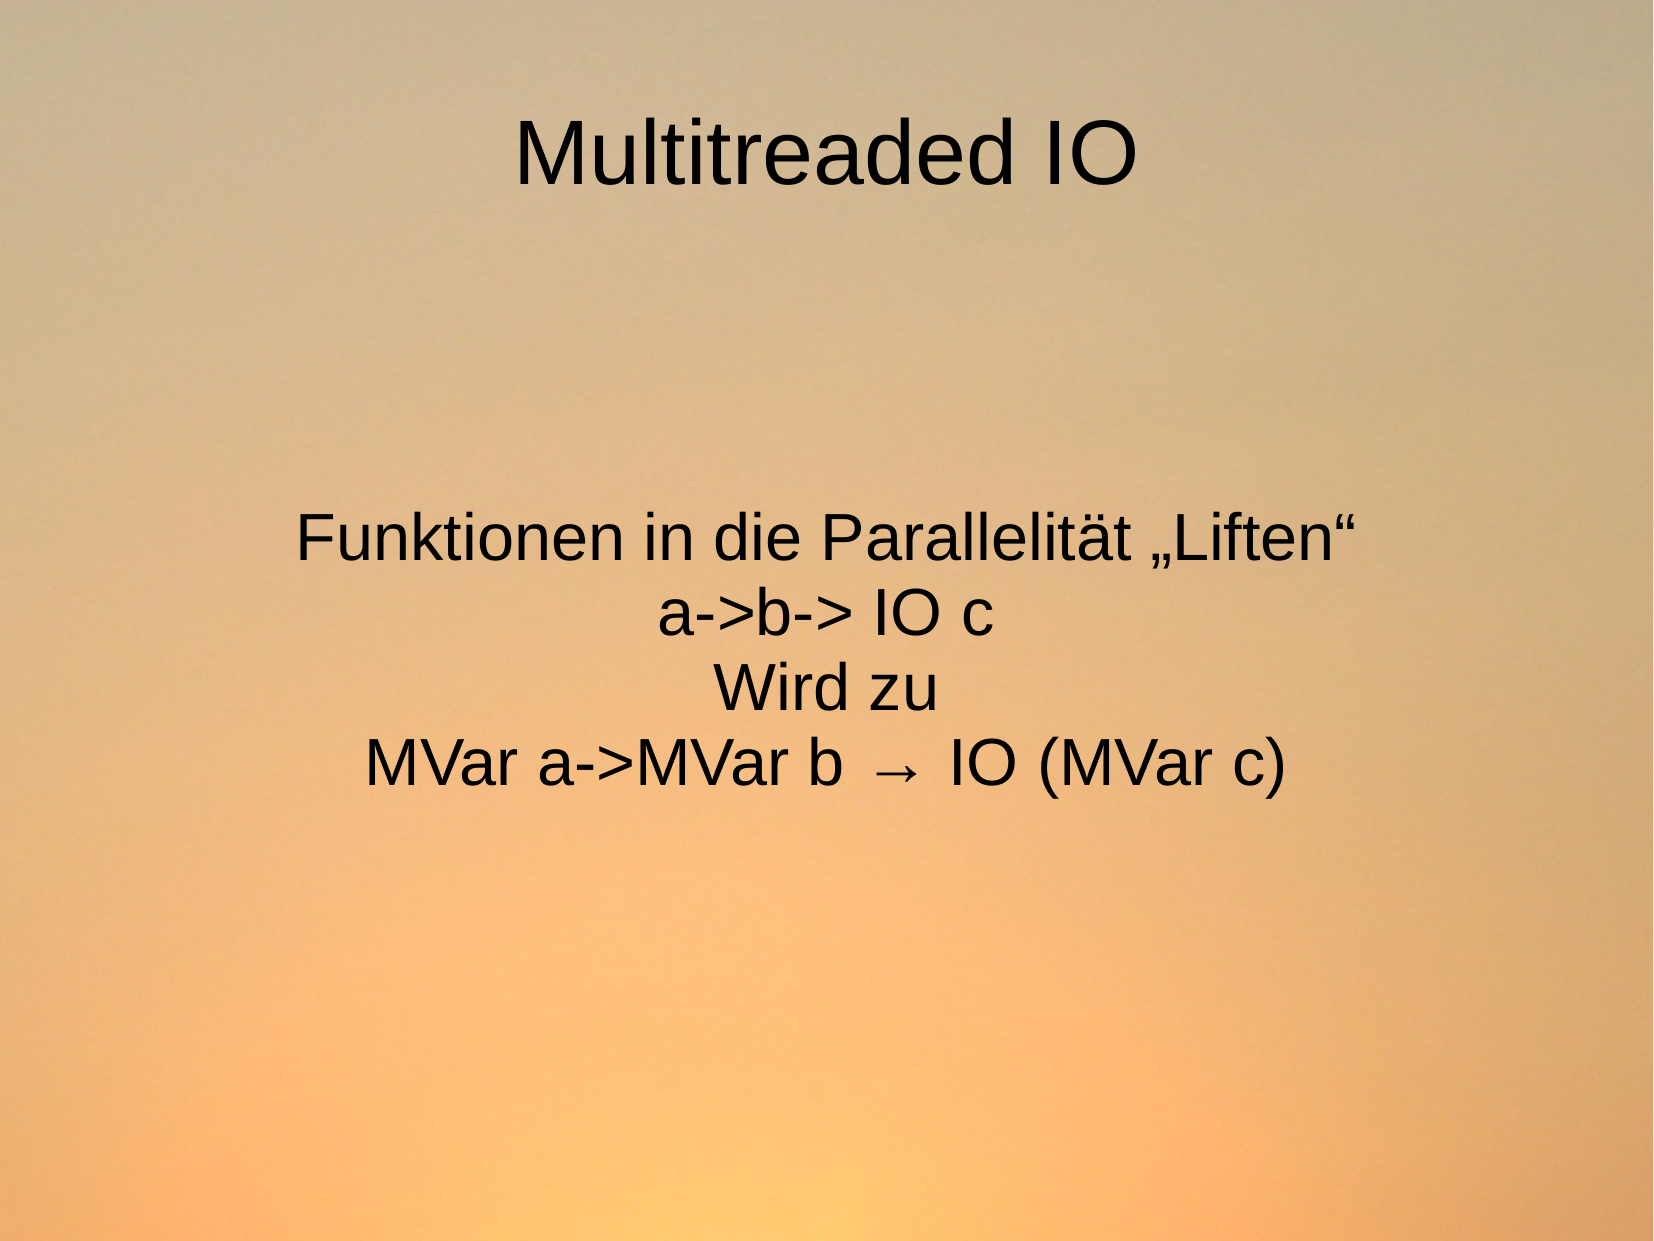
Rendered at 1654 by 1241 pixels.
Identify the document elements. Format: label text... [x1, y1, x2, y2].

subtitle Funktionen in die Parallelität „Liften“ a->b-> IO c Wird zu MVar a->MVar b → IO (MVar c) [82, 290, 1571, 1010]
picture [0, 0, 1654, 1241]
title Multitreaded IO [82, 49, 1571, 257]
